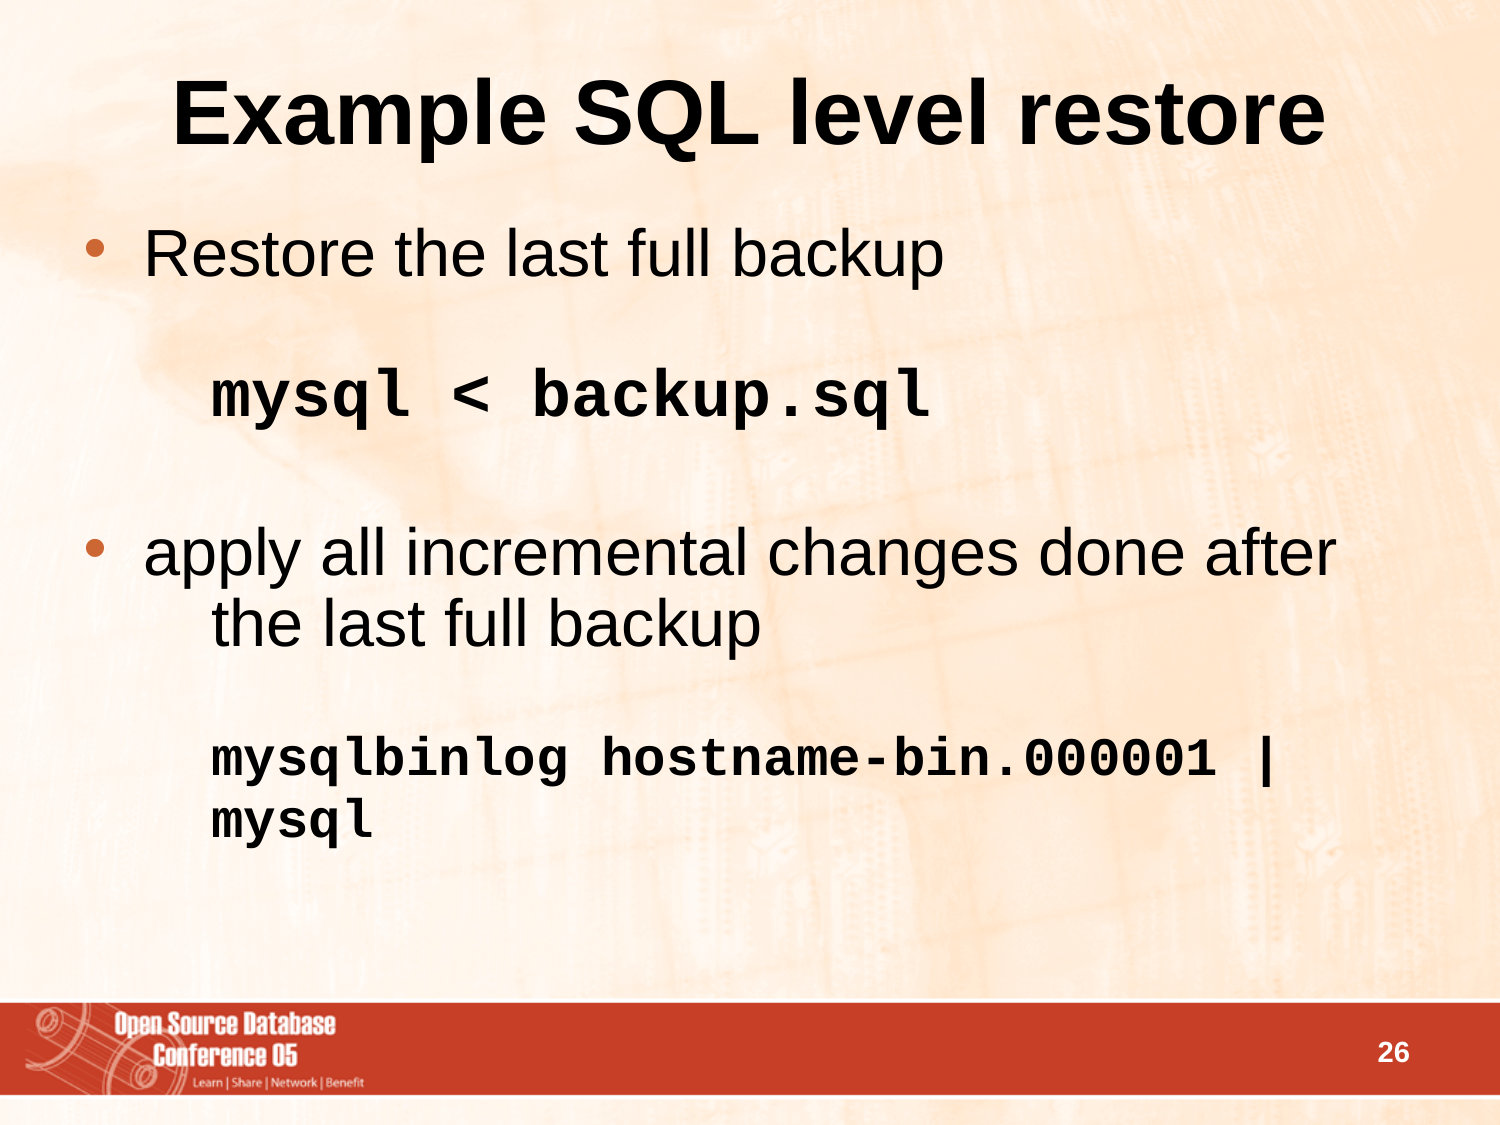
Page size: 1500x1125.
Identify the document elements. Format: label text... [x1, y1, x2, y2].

picture [0, 0, 1500, 1125]
title Example SQL level restore [75, 18, 1426, 207]
list Restore the last full backup mysql < backup.sql apply all incremental changes done after the last full backup mysqlbinlog hostname-bin.000001 | mysql [75, 220, 1426, 977]
